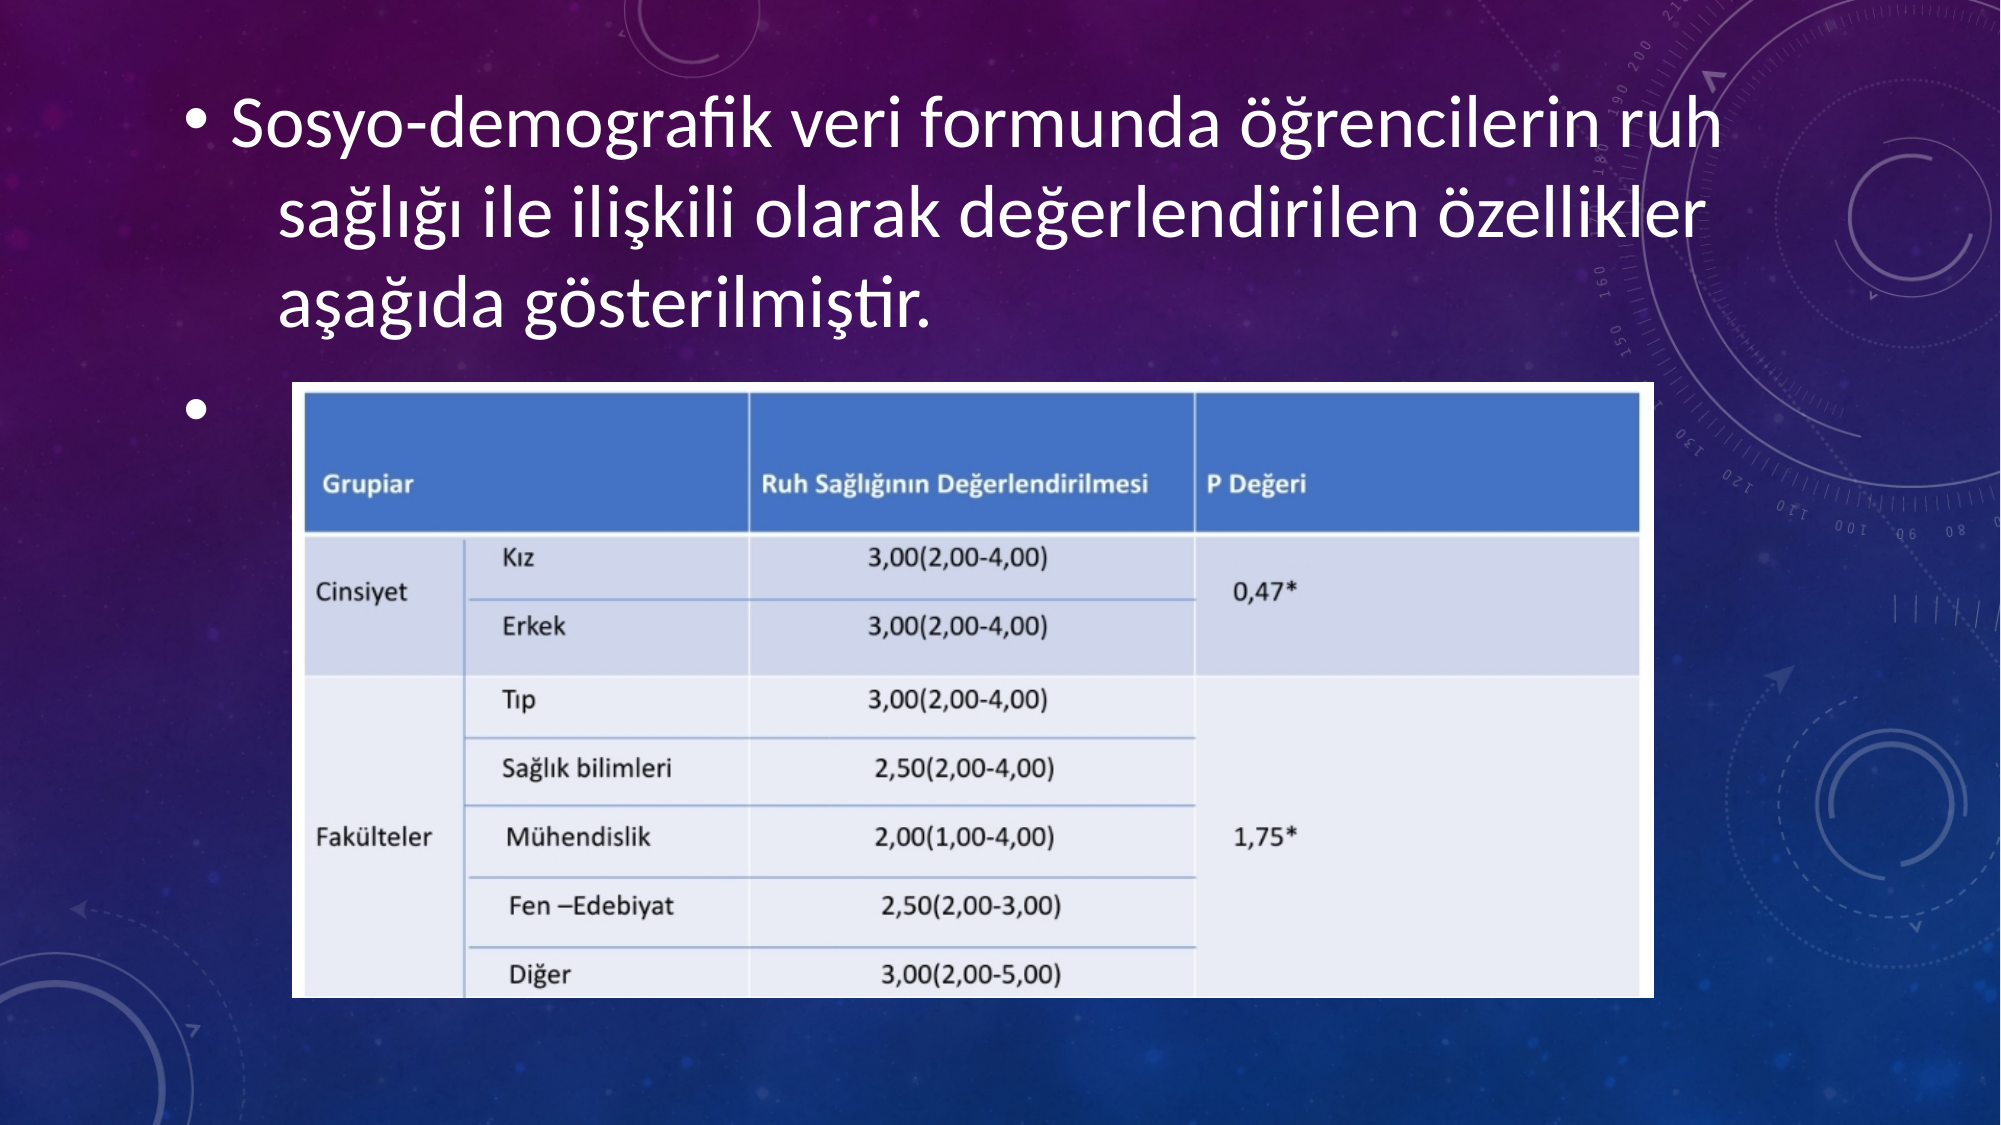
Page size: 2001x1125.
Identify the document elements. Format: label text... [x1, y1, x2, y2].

text_box Sosyo-demografik veri formunda öğrencilerin ruh sağlığı ile ilişkili olarak değerlendirilen özellikler aşağıda gösterilmiştir. [169, 0, 1832, 563]
picture [292, 382, 1654, 998]
